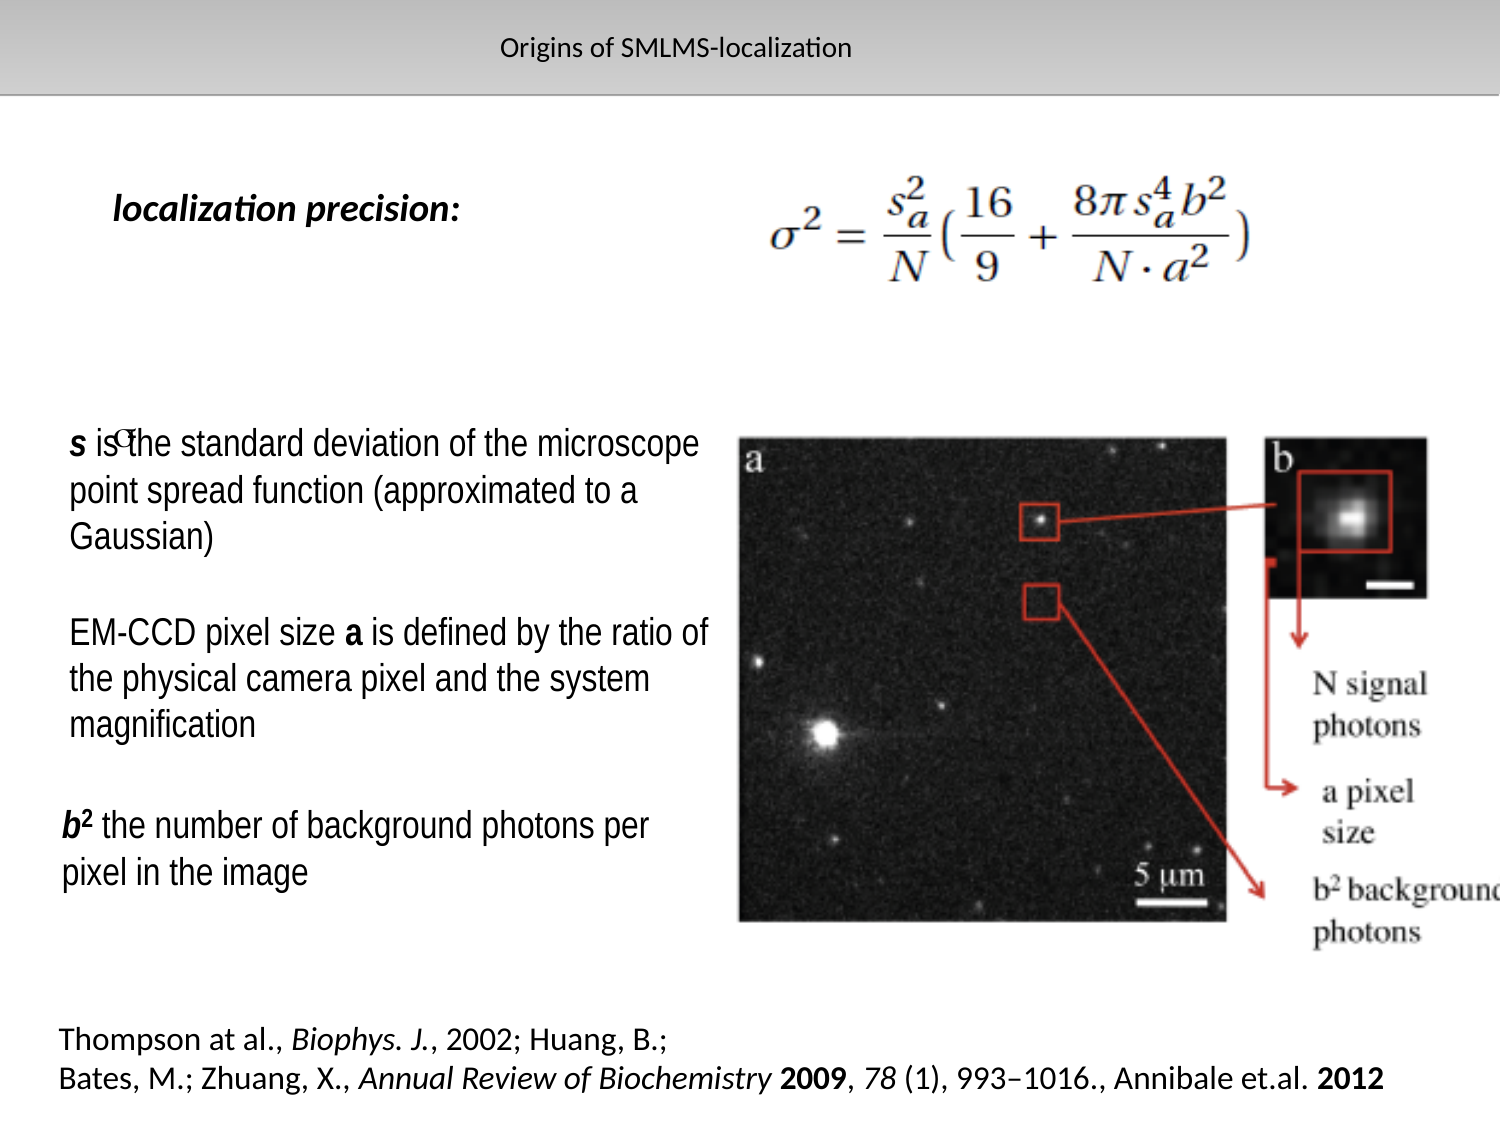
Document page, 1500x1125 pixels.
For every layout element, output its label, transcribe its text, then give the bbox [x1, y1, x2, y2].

title Origins of SMLMS-localization [41, 0, 1312, 97]
text_box EM-CCD pixel size a is defined by the ratio of the physical camera pixel and the system magnification [54, 599, 728, 753]
text_box s is the standard deviation of the microscope point spread function (approximated to a Gaussian) [54, 411, 734, 584]
text_box localization precision: [98, 176, 742, 425]
text_box b2 the number of background photons per pixel in the image [47, 793, 728, 901]
text_box Thompson at al., Biophys. J., 2002; Huang, B.; Bates, M.; Zhuang, X., Annual Review of Biochemistry 2009, 78 (1), 993–1016., Annibale et.al. 2012 [43, 1009, 1425, 1106]
picture [737, 146, 1313, 376]
picture [728, 425, 1500, 959]
